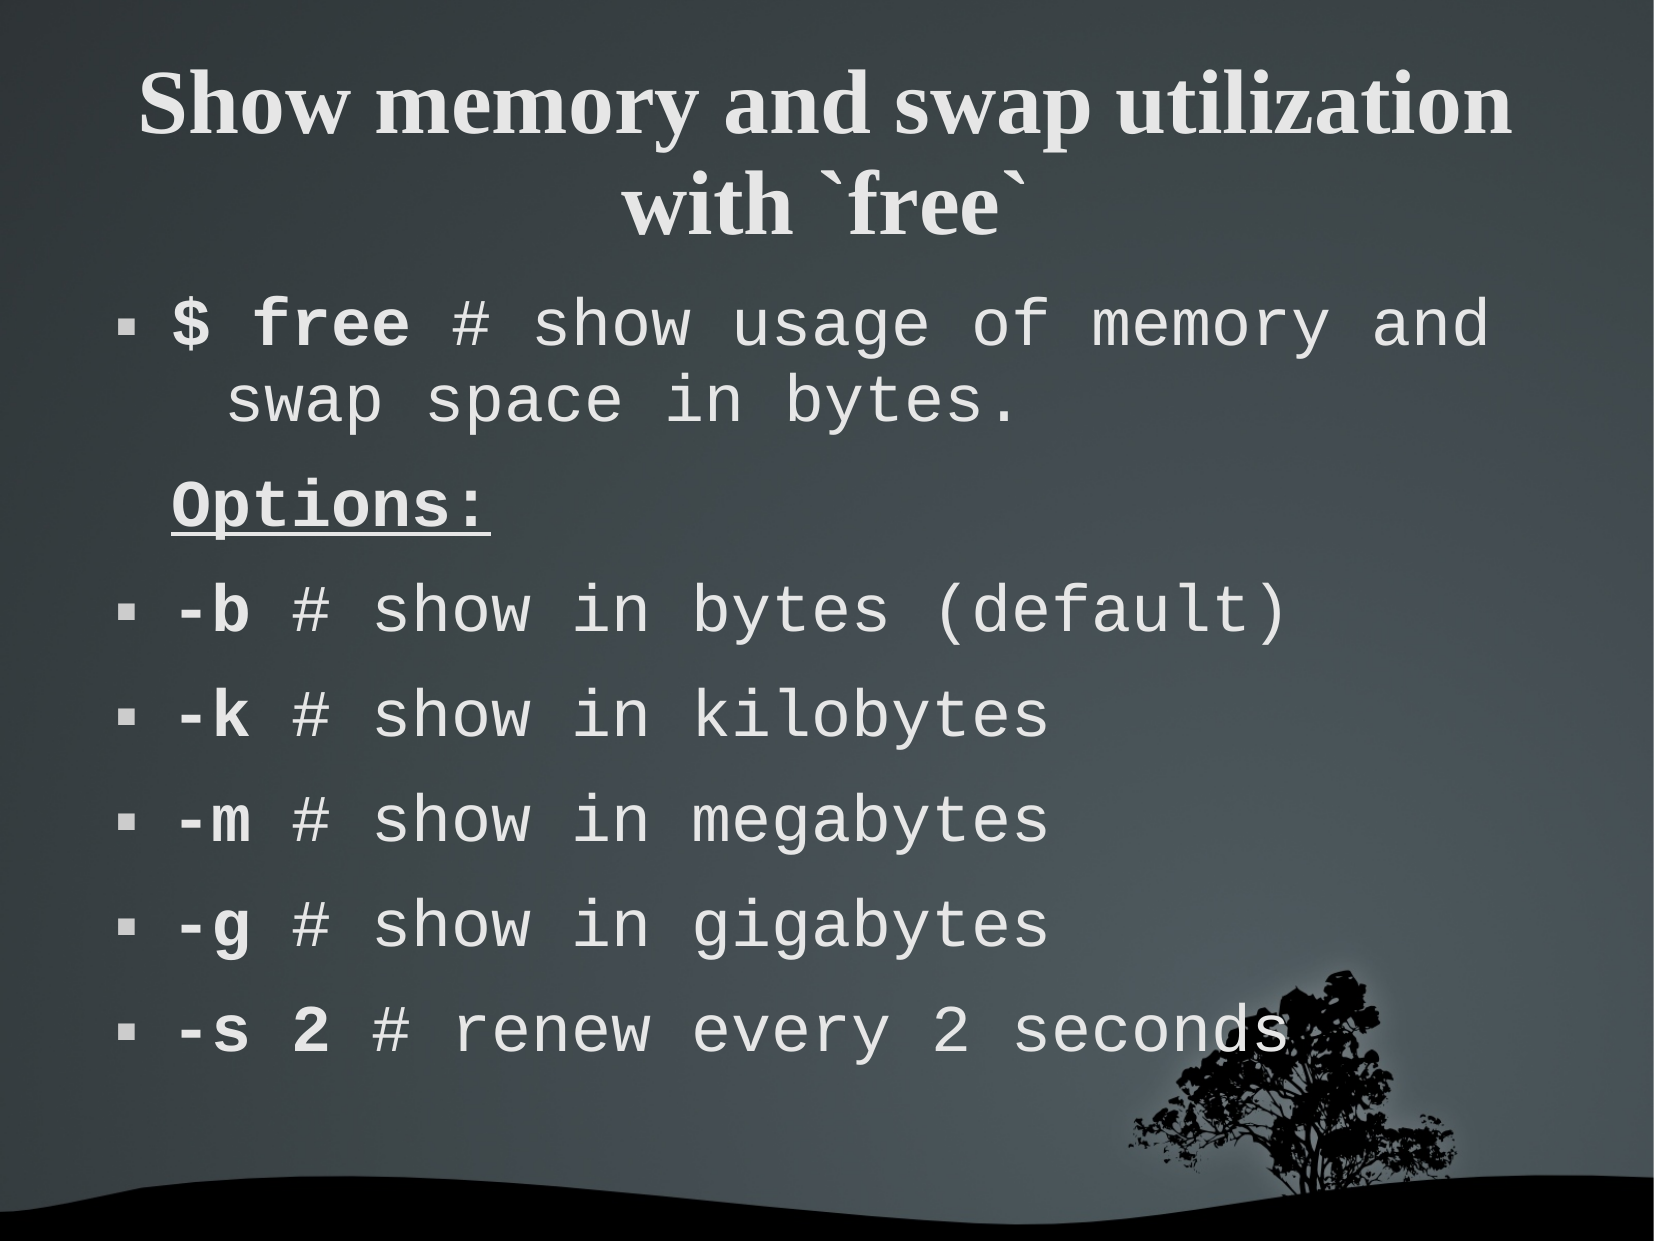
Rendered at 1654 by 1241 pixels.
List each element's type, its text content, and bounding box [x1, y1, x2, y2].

title Show memory and swap utilization with `free` [82, 33, 1571, 273]
list $ free # show usage of memory and swap space in bytes. Options: -b # show in bytes (default) -k # show in kilobytes -m # show in megabytes -g # show in gigabytes -s 2 # renew every 2 seconds [82, 290, 1571, 1240]
picture [0, 0, 1654, 1241]
